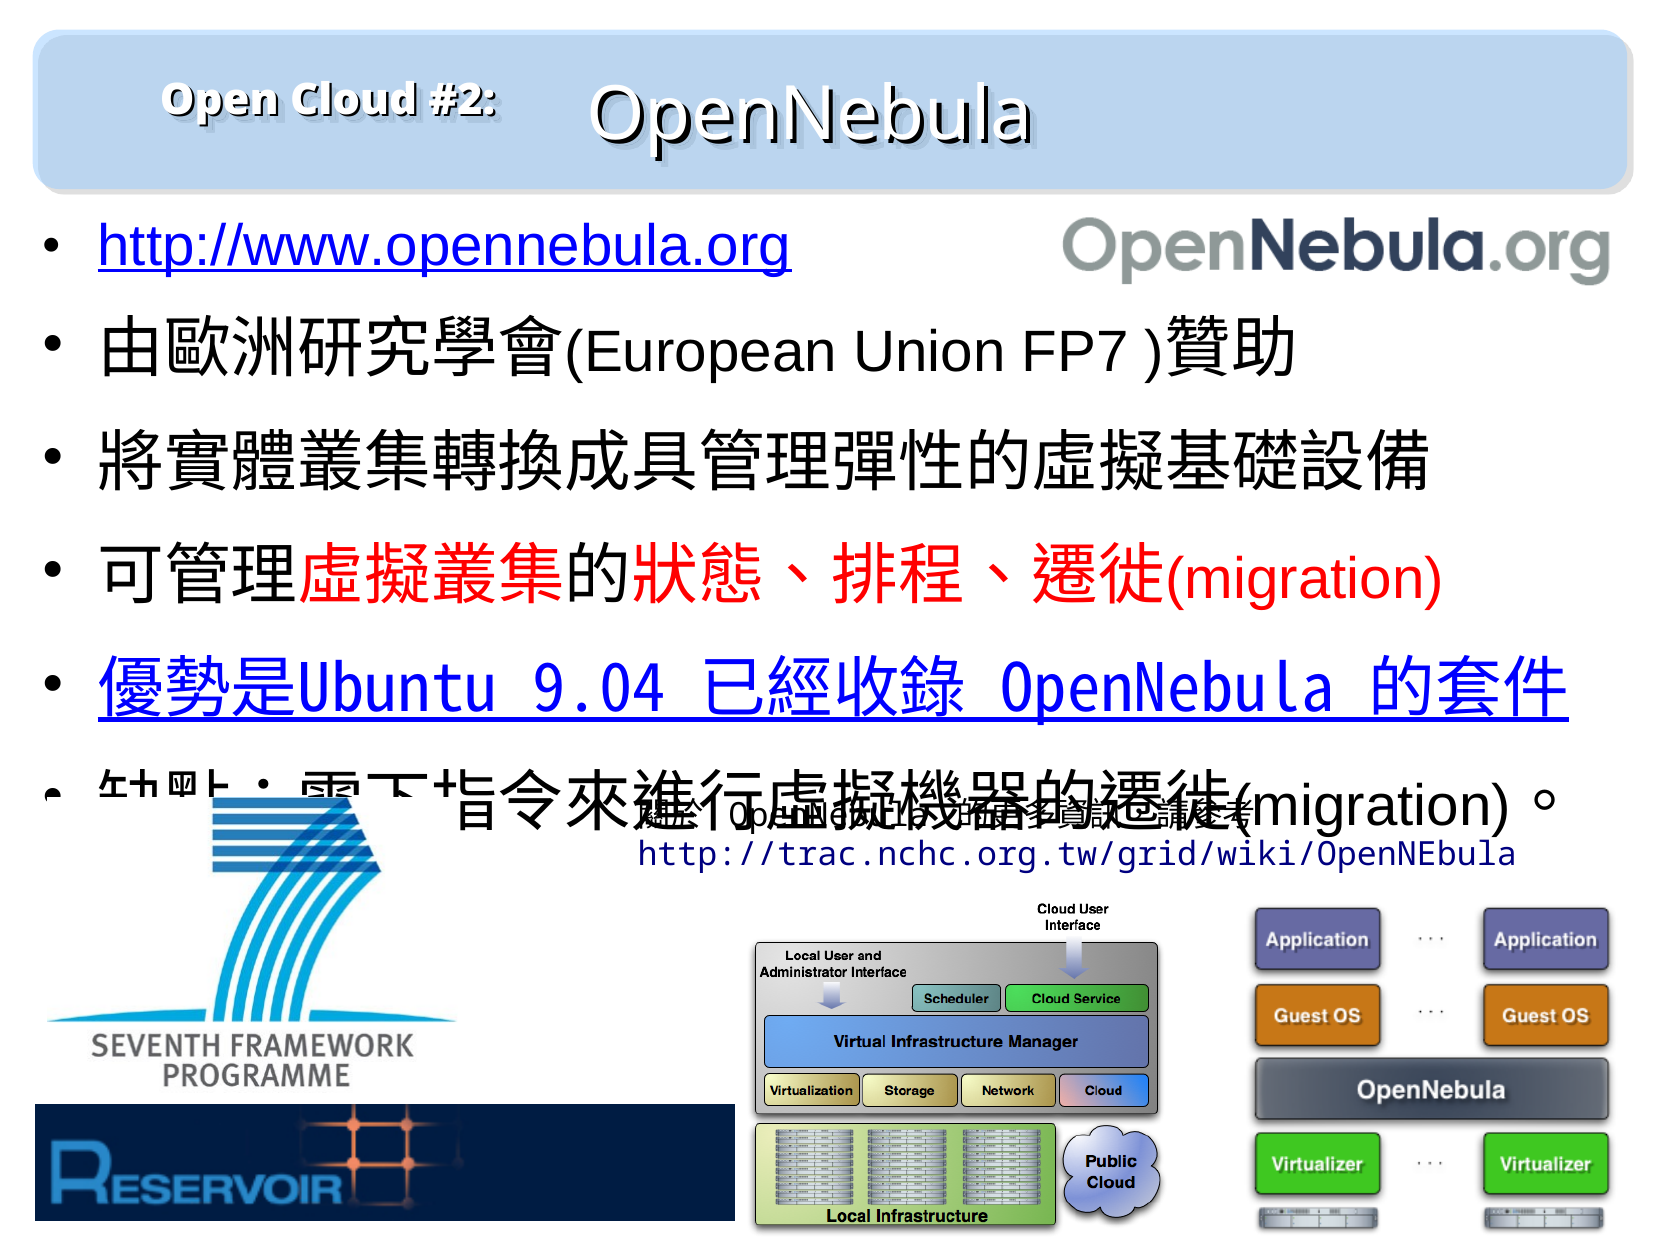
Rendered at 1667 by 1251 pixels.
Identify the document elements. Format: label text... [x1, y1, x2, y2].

list http://www.opennebula.org 由歐洲研究學會(European Union FP7 )贊助 將實體叢集轉換成具管理彈性的虛擬基礎設備 可管理虛擬叢集的狀態、排程、遷徙(migration) 優勢是Ubuntu 9.04 已經收錄 OpenNebula 的套件 缺點：需下指令來進行虛擬機器的遷徙(migration)。 [41, 212, 1607, 761]
picture [35, 891, 1182, 1247]
text_box Open Cloud #2: OpenNebula [32, 29, 1628, 190]
picture [1234, 891, 1630, 1247]
picture [797, 183, 1625, 302]
text_box 關於 OpenNebula 的更多資訊，請參考http://trac.nchc.org.tw/grid/wiki/OpenNEbula [616, 779, 1595, 886]
picture [47, 797, 458, 1093]
